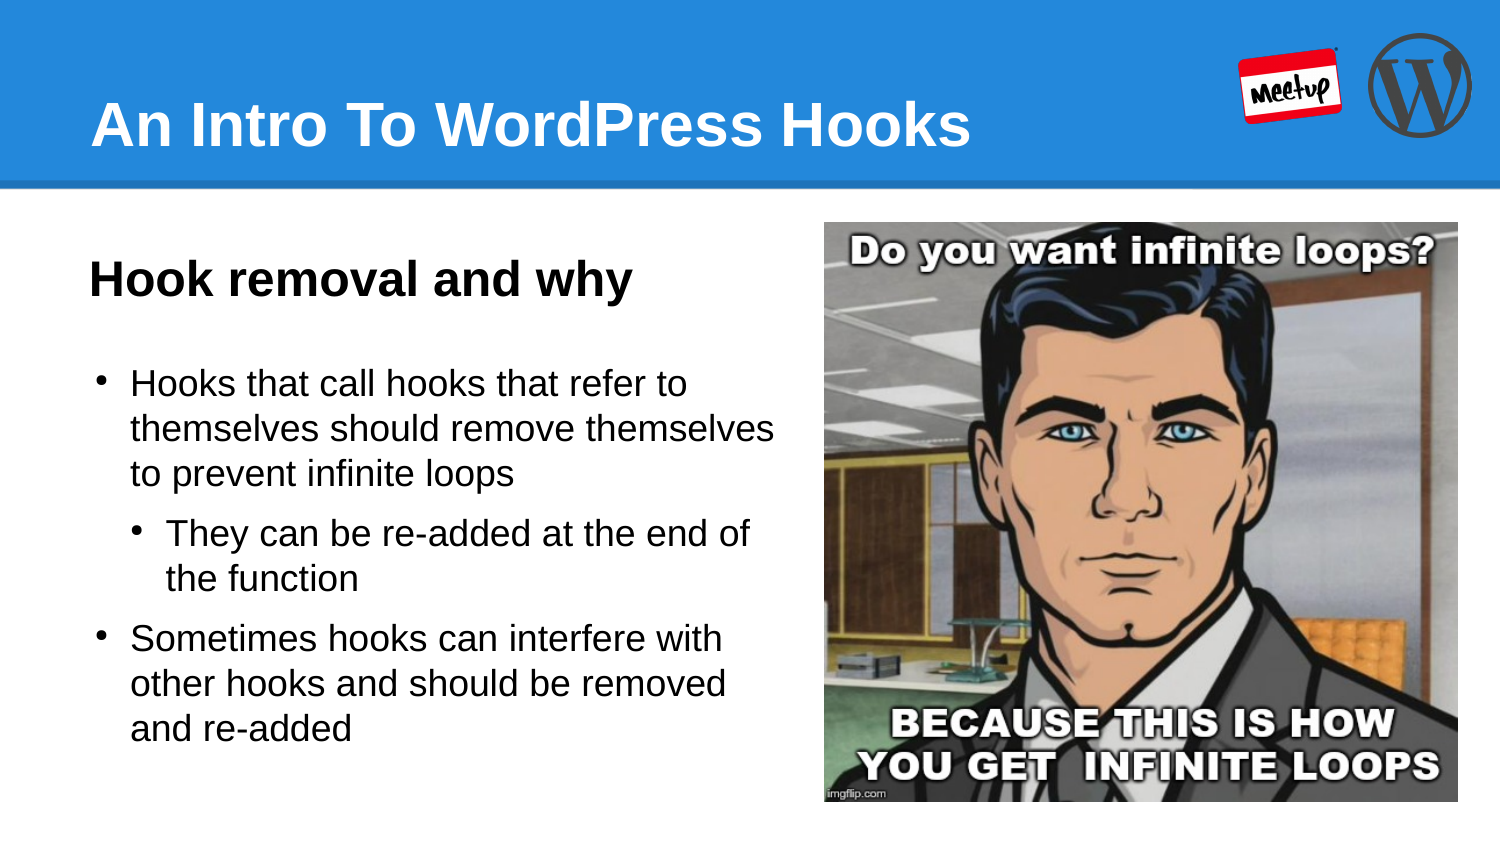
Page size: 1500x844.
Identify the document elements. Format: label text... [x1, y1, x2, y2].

text_box Hook removal and why [73, 231, 824, 422]
title An Intro To WordPress Hooks [75, 33, 1425, 175]
picture [1238, 47, 1342, 124]
picture [1368, 33, 1472, 138]
picture [824, 222, 1458, 802]
text_box Hooks that call hooks that refer to themselves should remove themselves to prevent infinite loops They can be re-added at the end of the function Sometimes hooks can interfere with other hooks and should be removed and re-added [79, 344, 824, 535]
